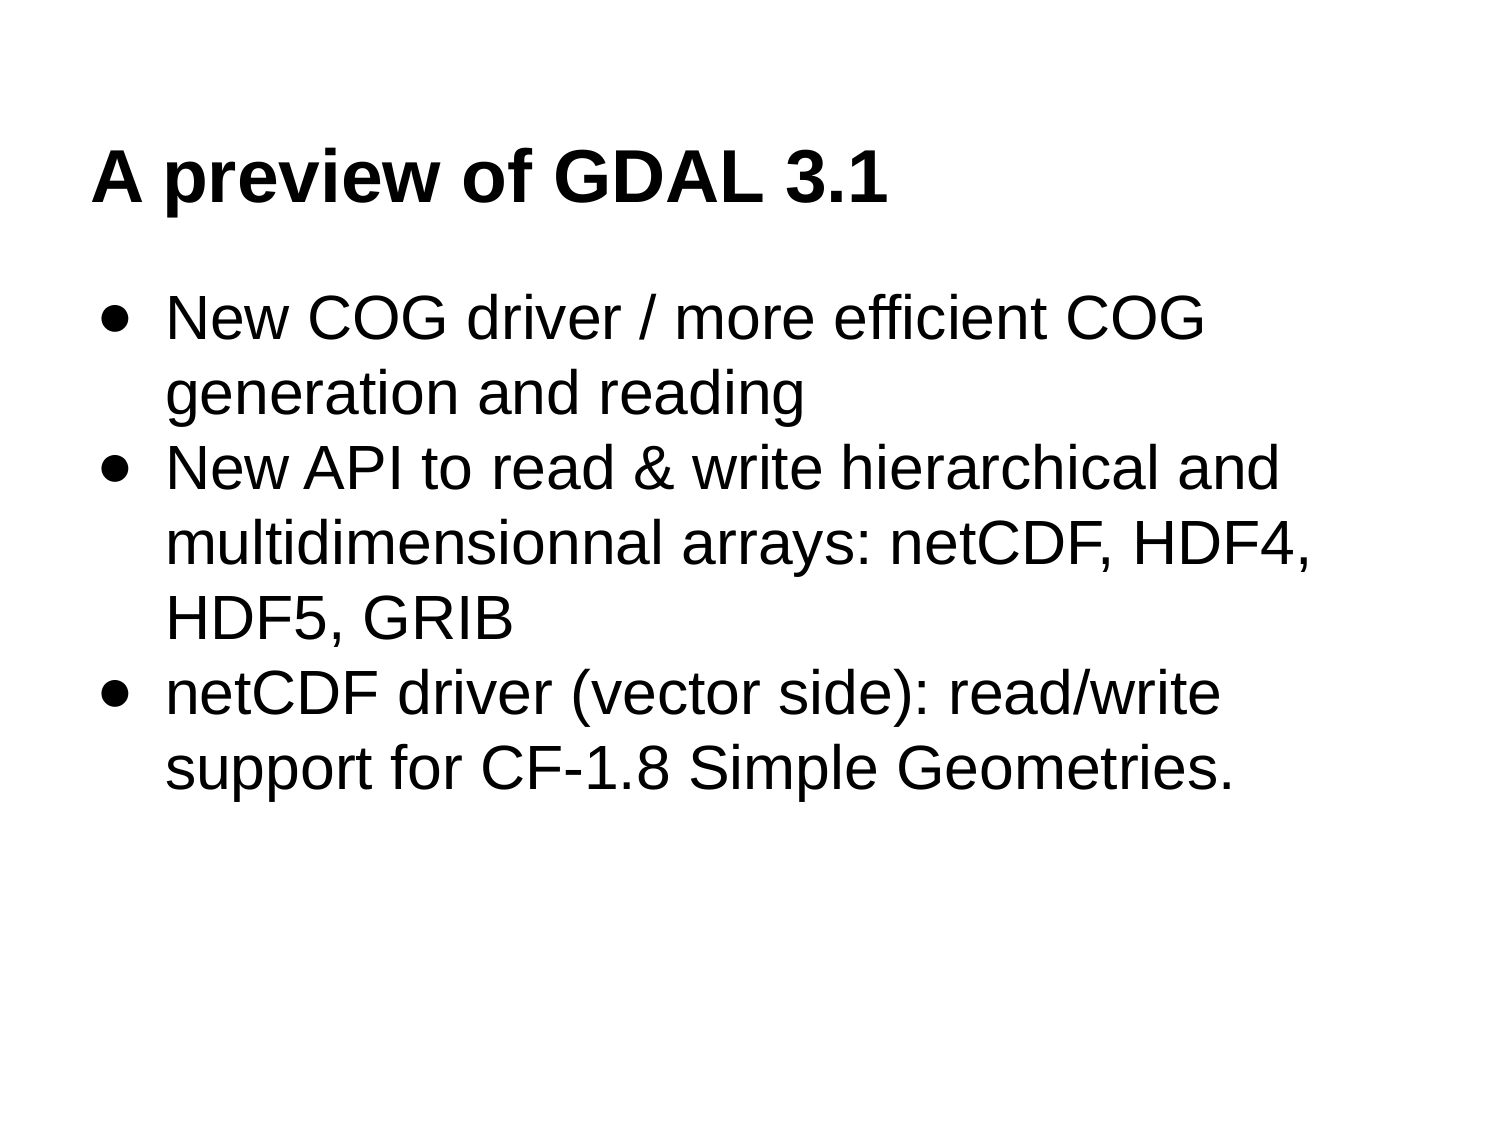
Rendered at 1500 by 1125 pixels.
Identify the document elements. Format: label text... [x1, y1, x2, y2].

title A preview of GDAL 3.1 [75, 45, 1425, 233]
list New COG driver / more efficient COG generation and reading New API to read & write hierarchical and multidimensionnal arrays: netCDF, HDF4, HDF5, GRIB netCDF driver (vector side): read/write support for CF-1.8 Simple Geometries. [75, 262, 1425, 1078]
